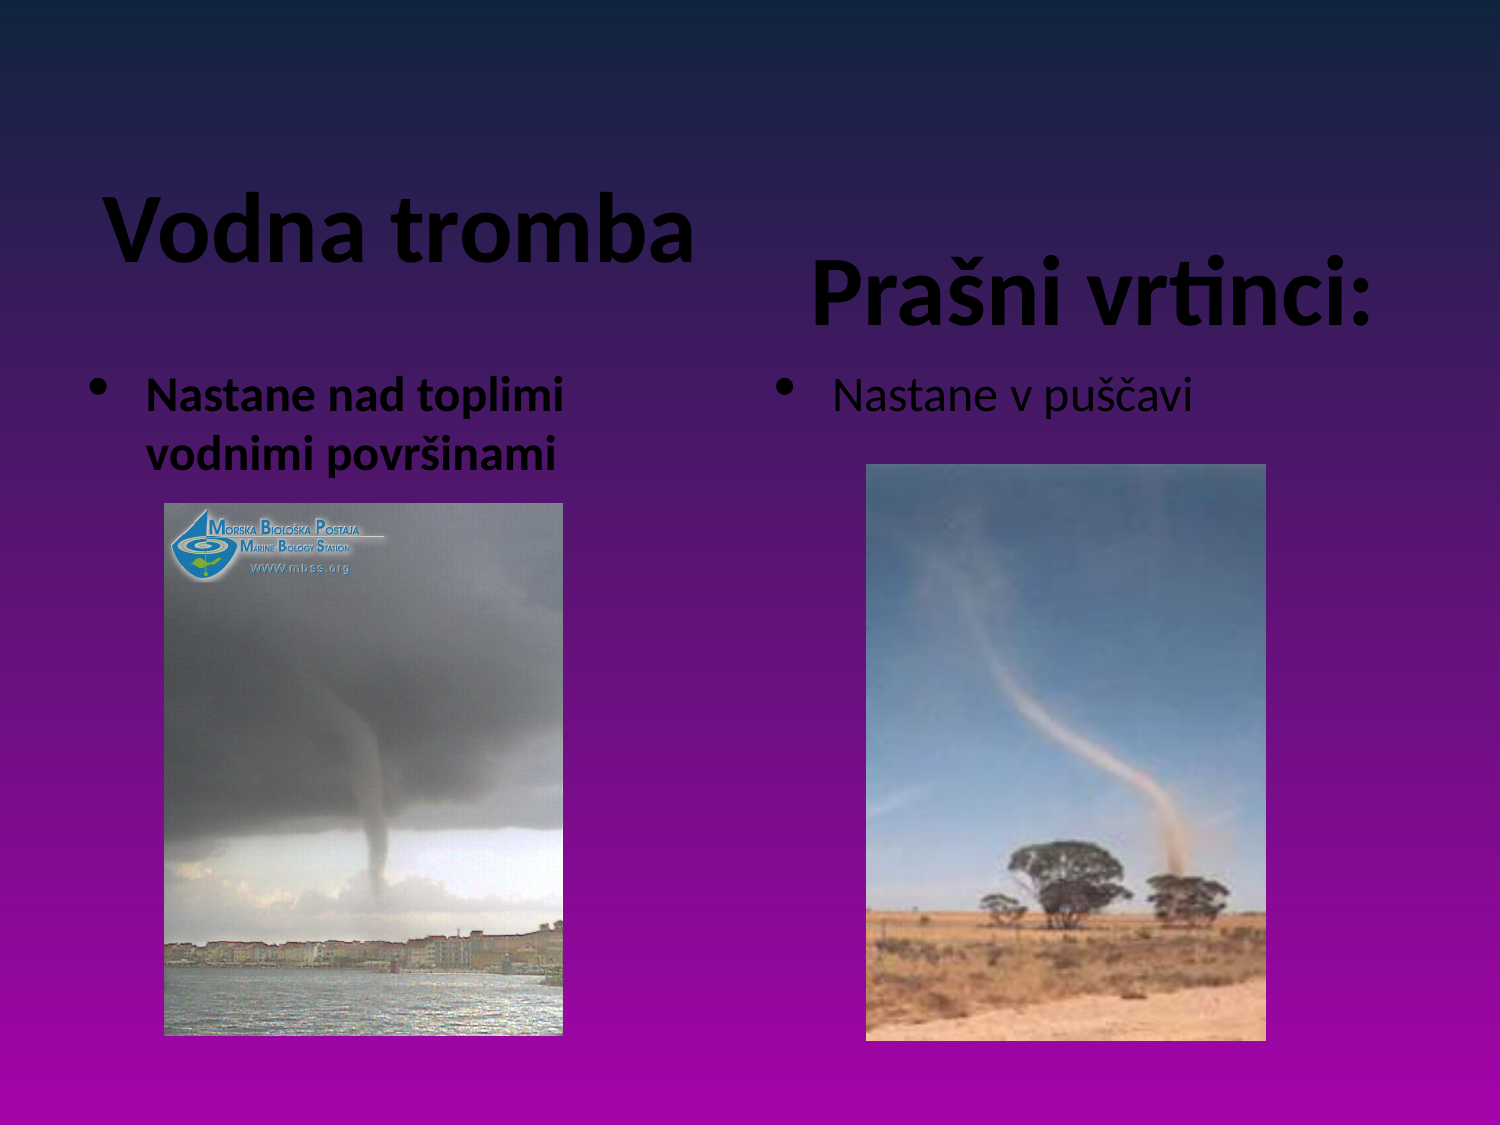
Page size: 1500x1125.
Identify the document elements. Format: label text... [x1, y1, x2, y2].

picture [866, 464, 1266, 1041]
text_box Vodna tromba [70, 140, 733, 351]
text_box Nastane nad toplimi vodnimi površinami [74, 356, 738, 1006]
picture [164, 503, 563, 1036]
text_box Nastane v puščavi [761, 356, 1425, 1006]
text_box Prašni vrtinci: [761, 128, 1425, 356]
